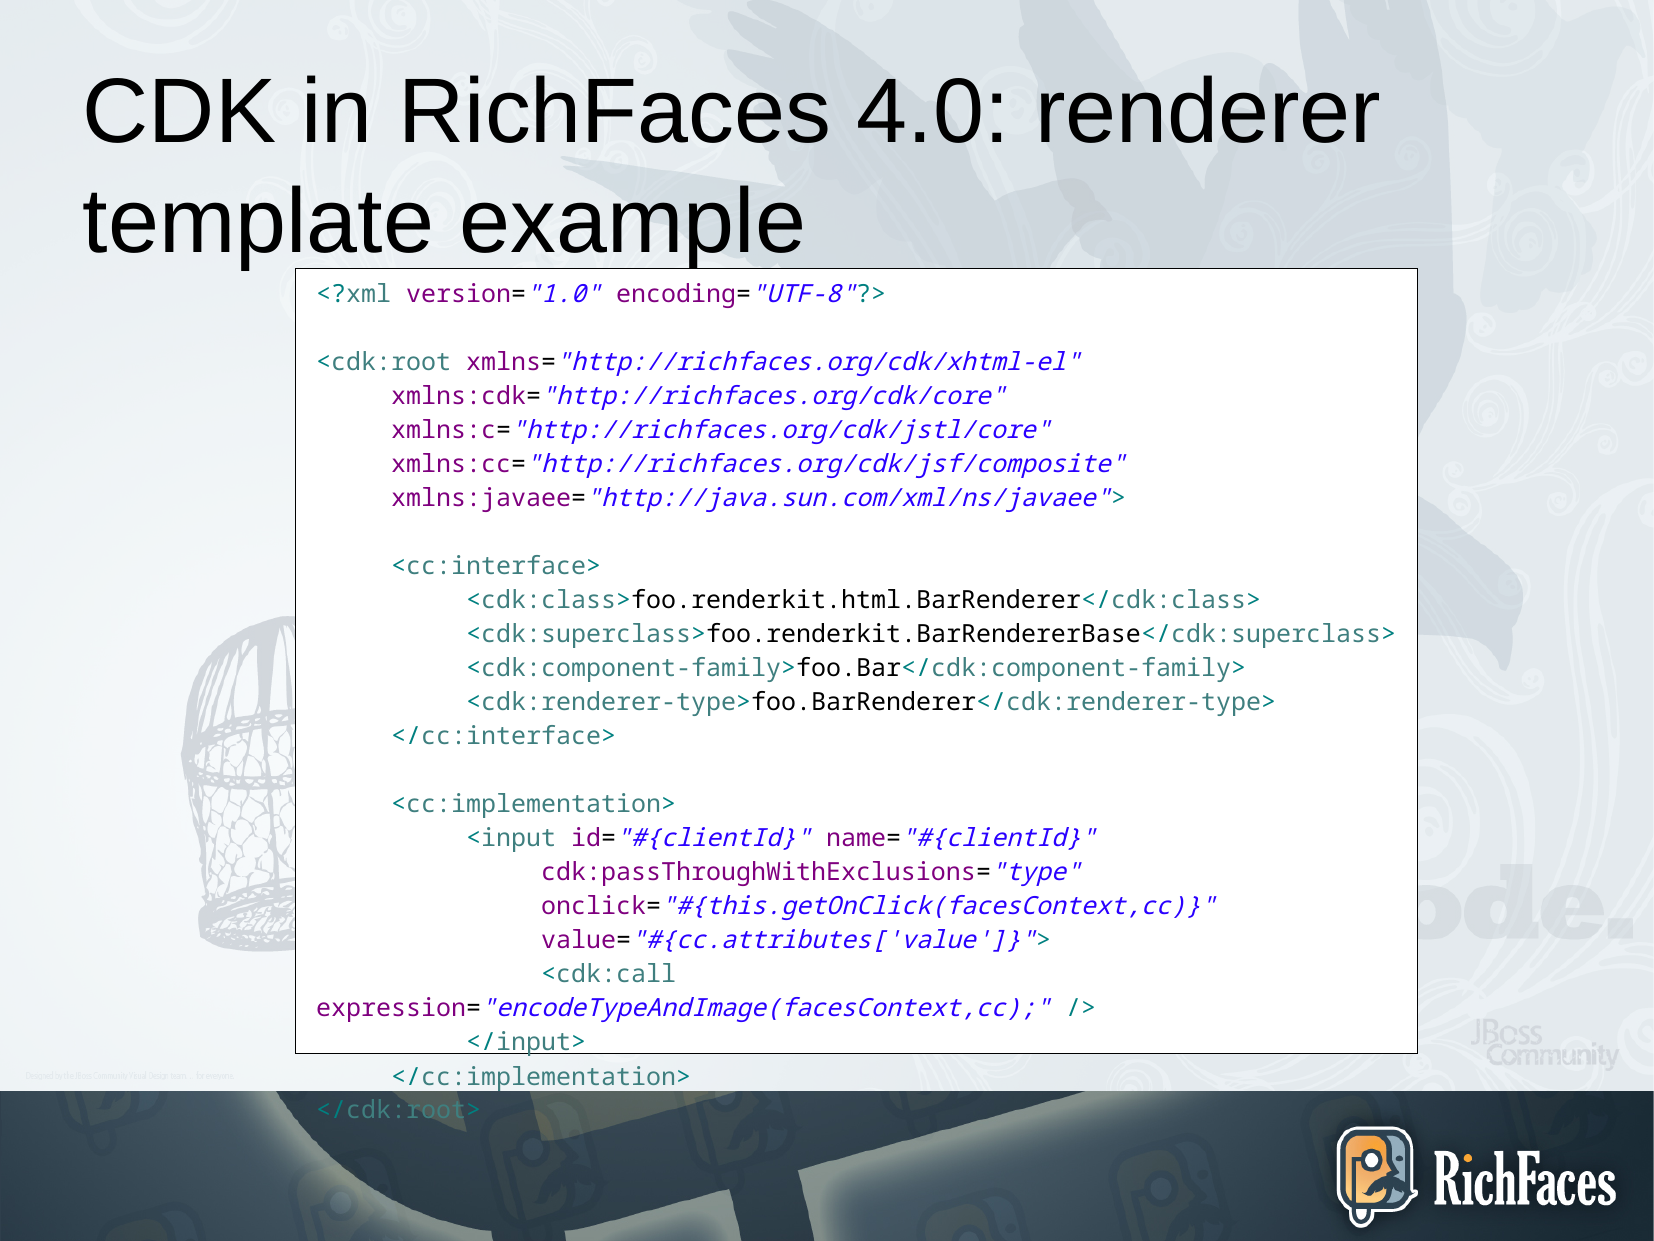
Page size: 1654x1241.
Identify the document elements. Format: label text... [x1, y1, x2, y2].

title CDK in RichFaces 4.0: renderer template example [82, 50, 1571, 256]
text_box <?xml version="1.0" encoding="UTF-8"?> <cdk:root xmlns="http://richfaces.org/cdk/xhtml-el" xmlns:cdk="http://richfaces.org/cdk/core" xmlns:c="http://richfaces.org/cdk/jstl/core" xmlns:cc="http://richfaces.org/cdk/jsf/composite" xmlns:javaee="http://java.sun.com/xml/ns/javaee"> <cc:interface> <cdk:class>foo.renderkit.html.BarRenderer</cdk:class> <cdk:superclass>foo.renderkit.BarRendererBase</cdk:superclass> <cdk:component-family>foo.Bar</cdk:component-family> <cdk:renderer-type>foo.BarRenderer</cdk:renderer-type> </cc:interface> <cc:implementation> <input id="#{clientId}" name="#{clientId}" cdk:passThroughWithExclusions="type" onclick="#{this.getOnClick(facesContext,cc)}" value="#{cc.attributes['value']}"> <cdk:call expression="encodeTypeAndImage(facesContext,cc);" /> </input> </cc:implementation> </cdk:root> [295, 268, 1417, 1054]
